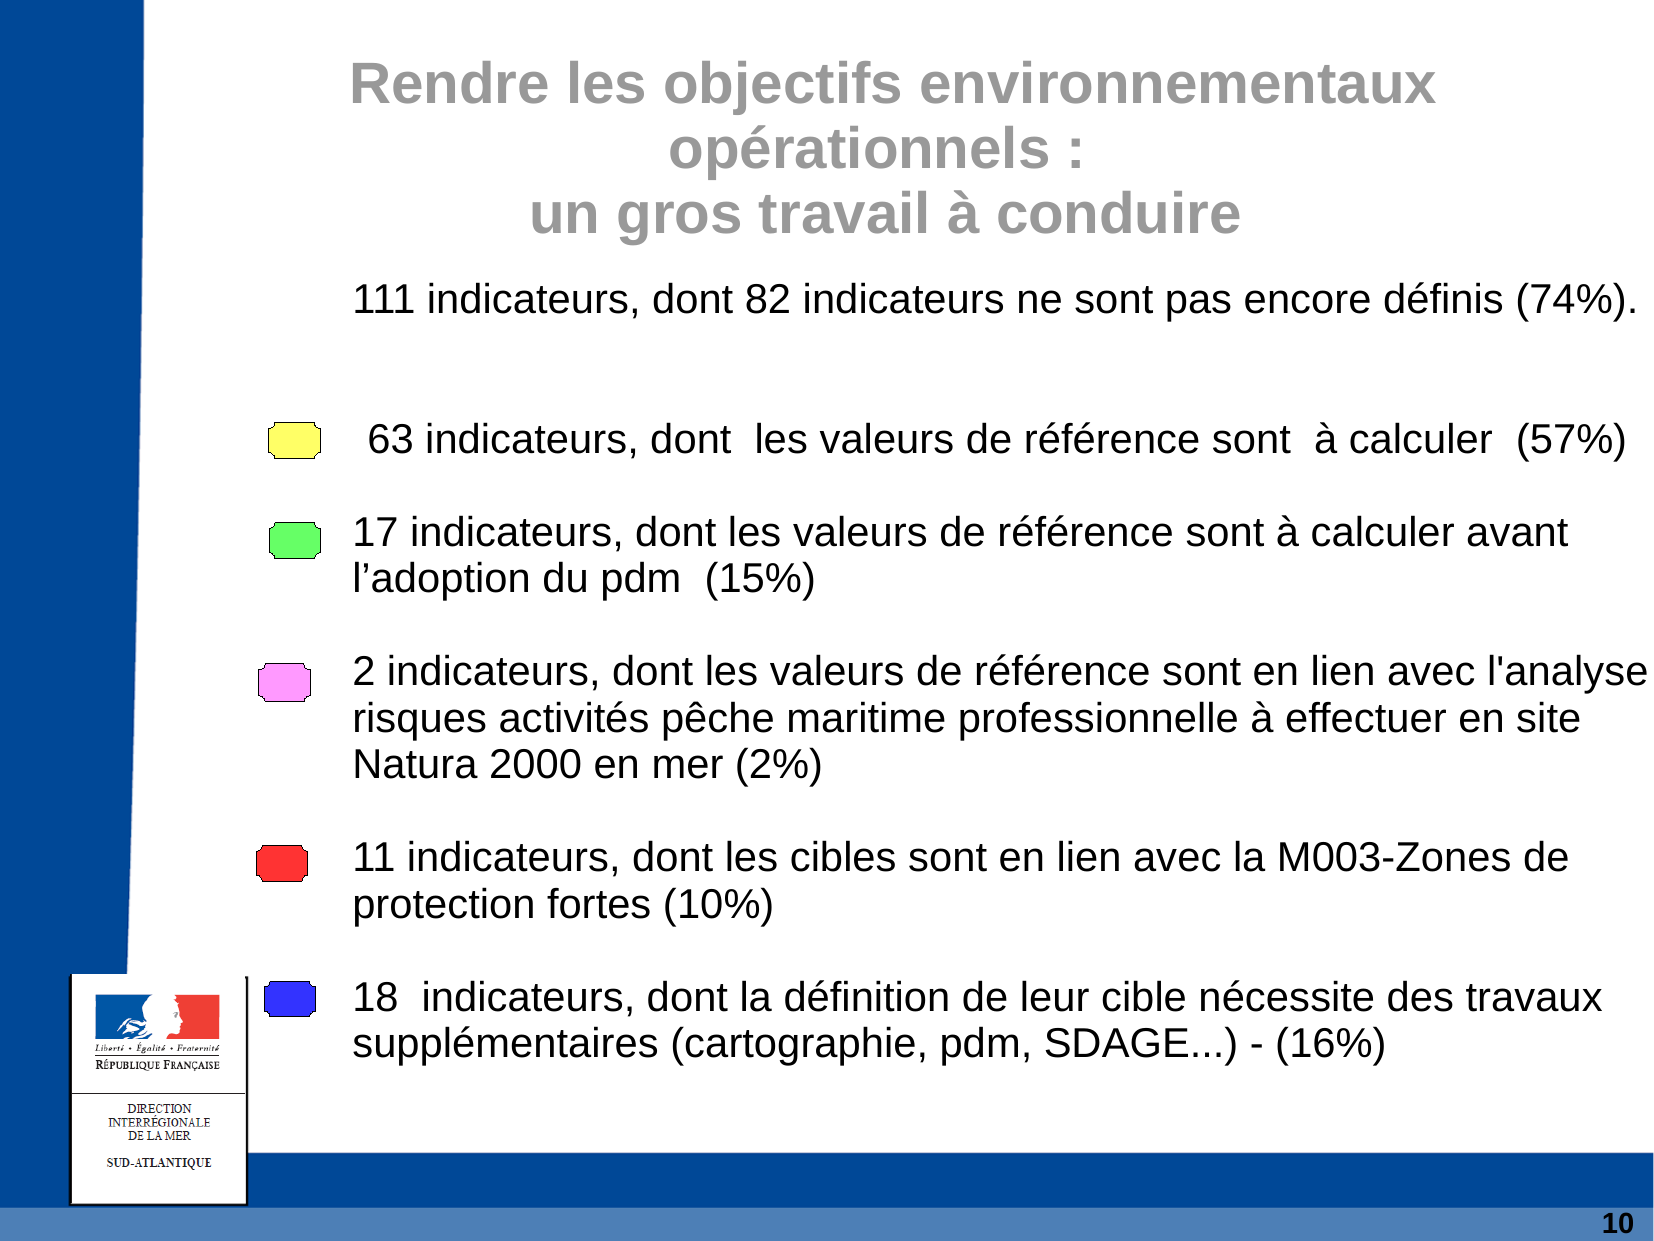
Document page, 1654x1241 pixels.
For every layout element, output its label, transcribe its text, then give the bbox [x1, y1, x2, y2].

text_box [264, 981, 316, 1017]
text_box [256, 845, 308, 882]
picture [0, 0, 1654, 1241]
text_box [269, 522, 321, 559]
text_box [268, 422, 321, 459]
text_box [258, 663, 311, 702]
text_box 111 indicateurs, dont 82 indicateurs ne sont pas encore définis (74%). 63 indicateurs, dont les valeurs de référence sont à calculer (57%) 17 indicateurs, dont les valeurs de référence sont à calculer avant l’adoption du pdm (15%) 2 indicateurs, dont les valeurs de référence sont en lien avec l'analyse risques activités pêche maritime professionnelle à effectuer en site Natura 2000 en mer (2%) 11 indicateurs, dont les cibles sont en lien avec la M003-Zones de protection fortes (10%) 18 indicateurs, dont la définition de leur cible nécessite des travaux supplémentaires (cartographie, pdm, SDAGE...) - (16%) [337, 268, 1654, 1079]
text_box Rendre les objectifs environnementaux opérationnels : un gros travail à conduire [153, 43, 1619, 259]
